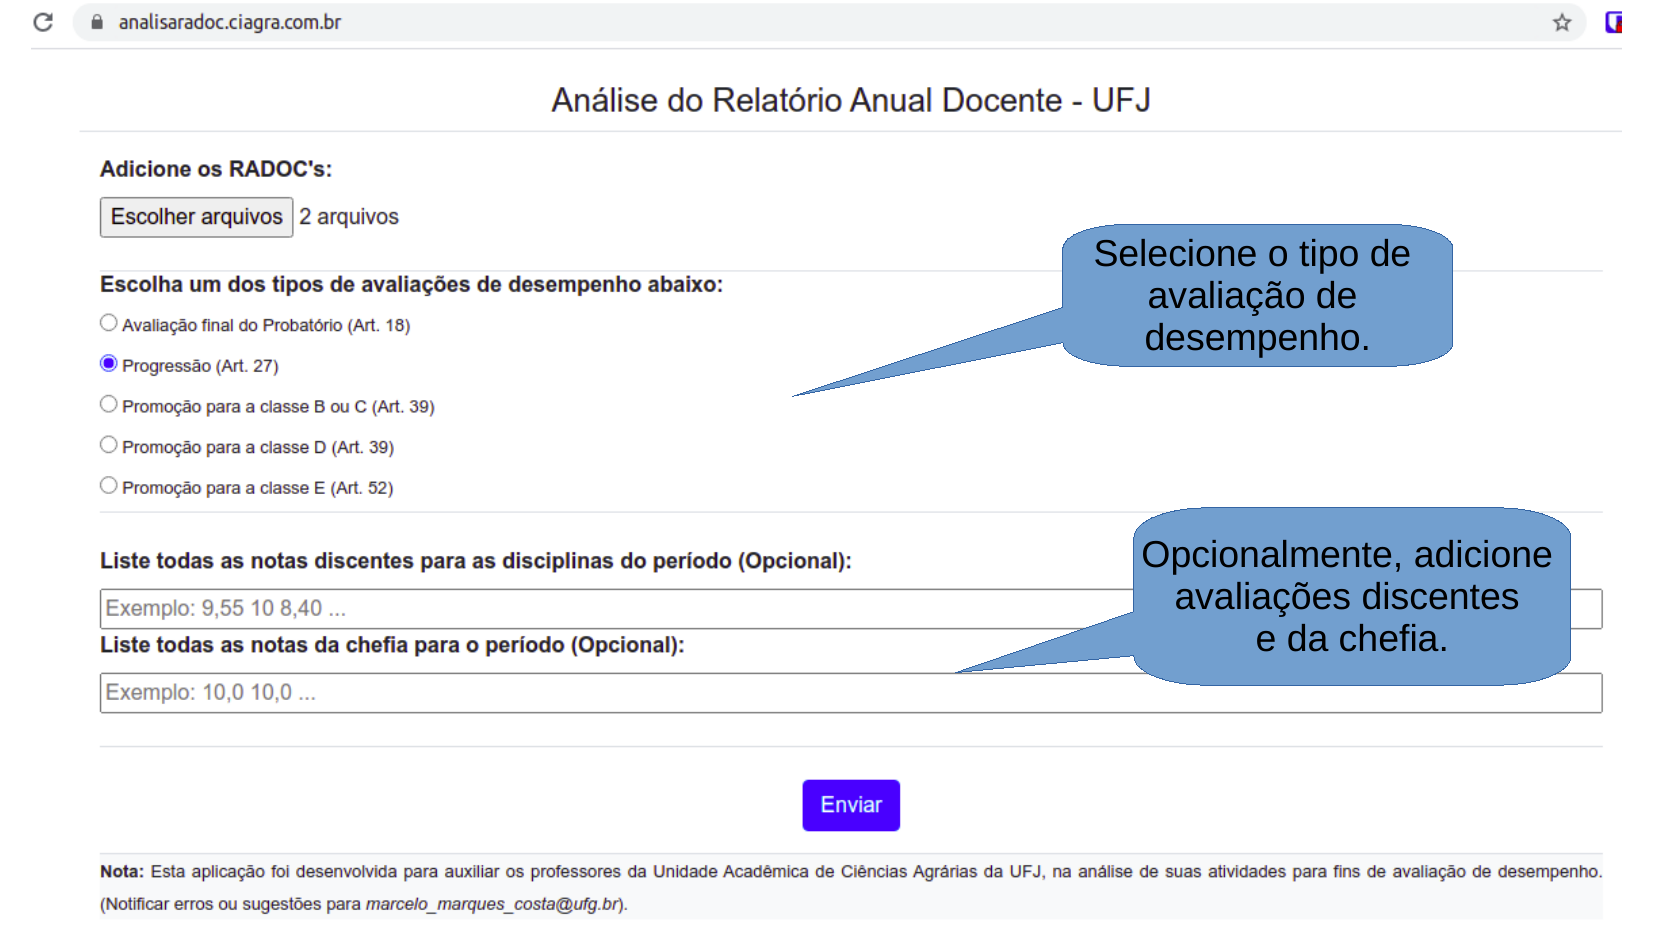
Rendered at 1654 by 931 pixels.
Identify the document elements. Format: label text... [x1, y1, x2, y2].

text_box Opcionalmente, adicione avaliações discentes e da chefia. [955, 507, 1571, 686]
picture [31, 0, 1622, 930]
text_box Selecione o tipo de avaliação de desempenho. [792, 224, 1453, 397]
